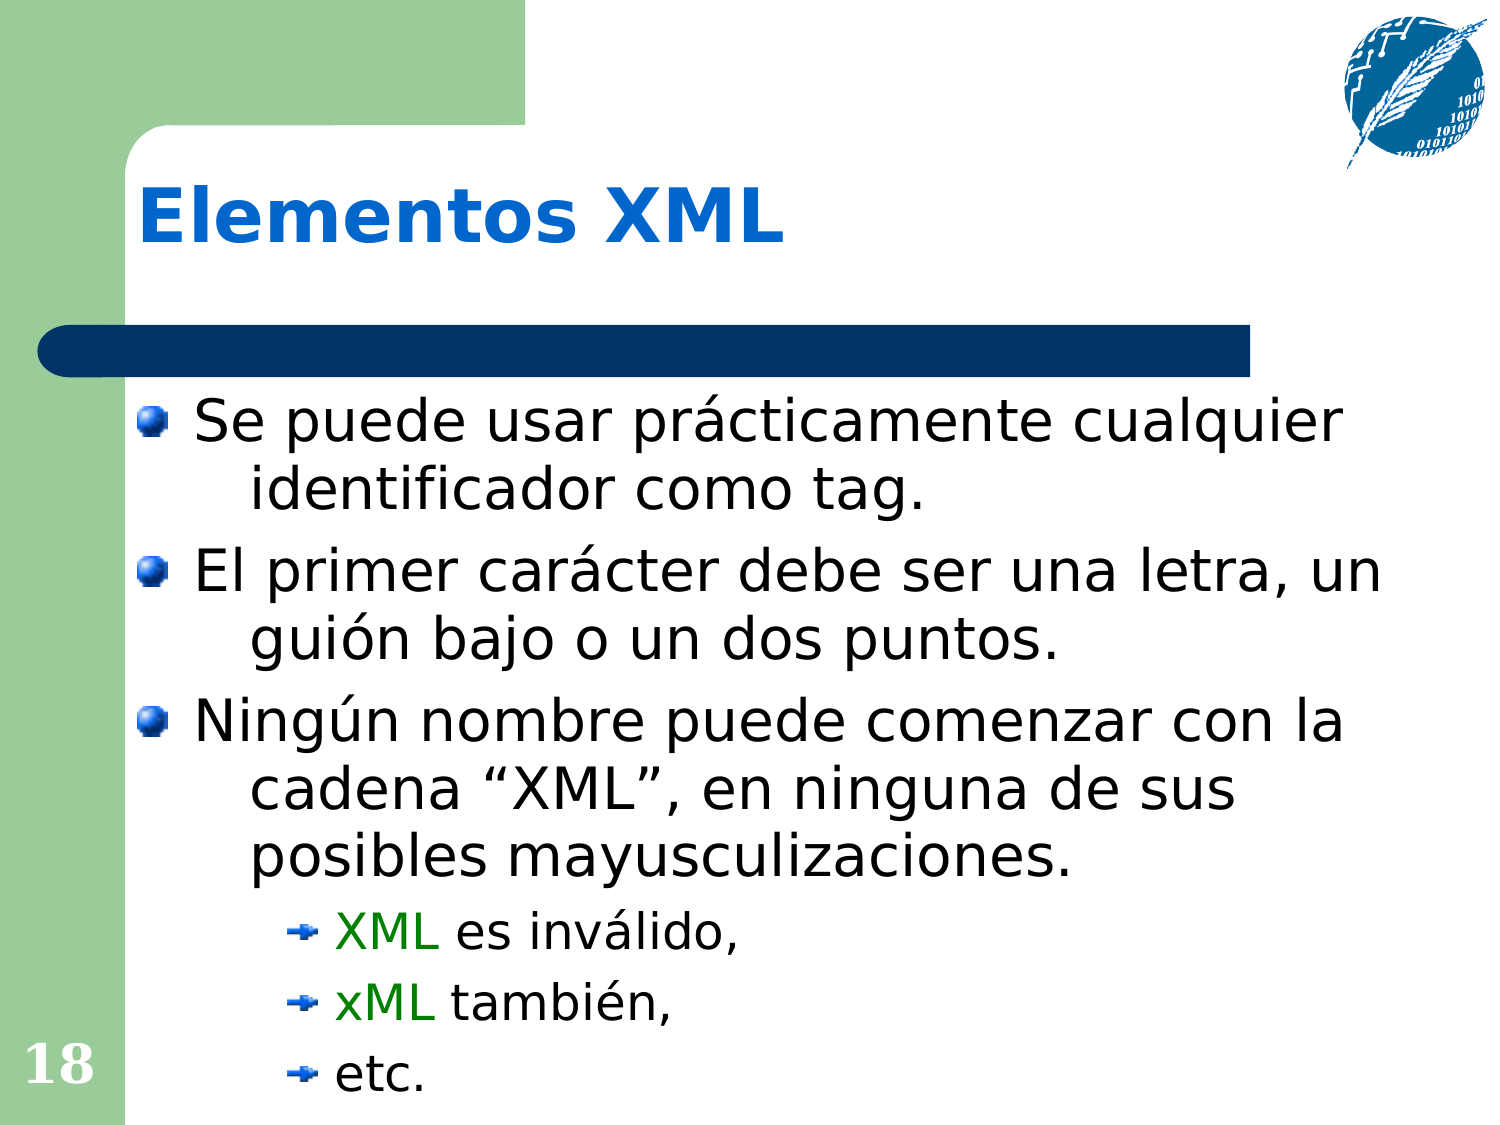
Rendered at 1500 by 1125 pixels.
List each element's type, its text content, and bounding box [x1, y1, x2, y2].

title Elementos XML [136, 136, 1414, 301]
picture [1436, 127, 1450, 136]
picture [1433, 139, 1440, 147]
list Se puede usar prácticamente cualquier identificador como tag. El primer carácter debe ser una letra, un guión bajo o un dos puntos. Ningún nombre puede comenzar con la cadena “XML”, en ninguna de sus posibles mayusculizaciones. XML es inválido, xML también, etc. [137, 387, 1400, 1103]
picture [1427, 138, 1431, 148]
picture [1416, 140, 1425, 149]
picture [1341, 15, 1487, 172]
